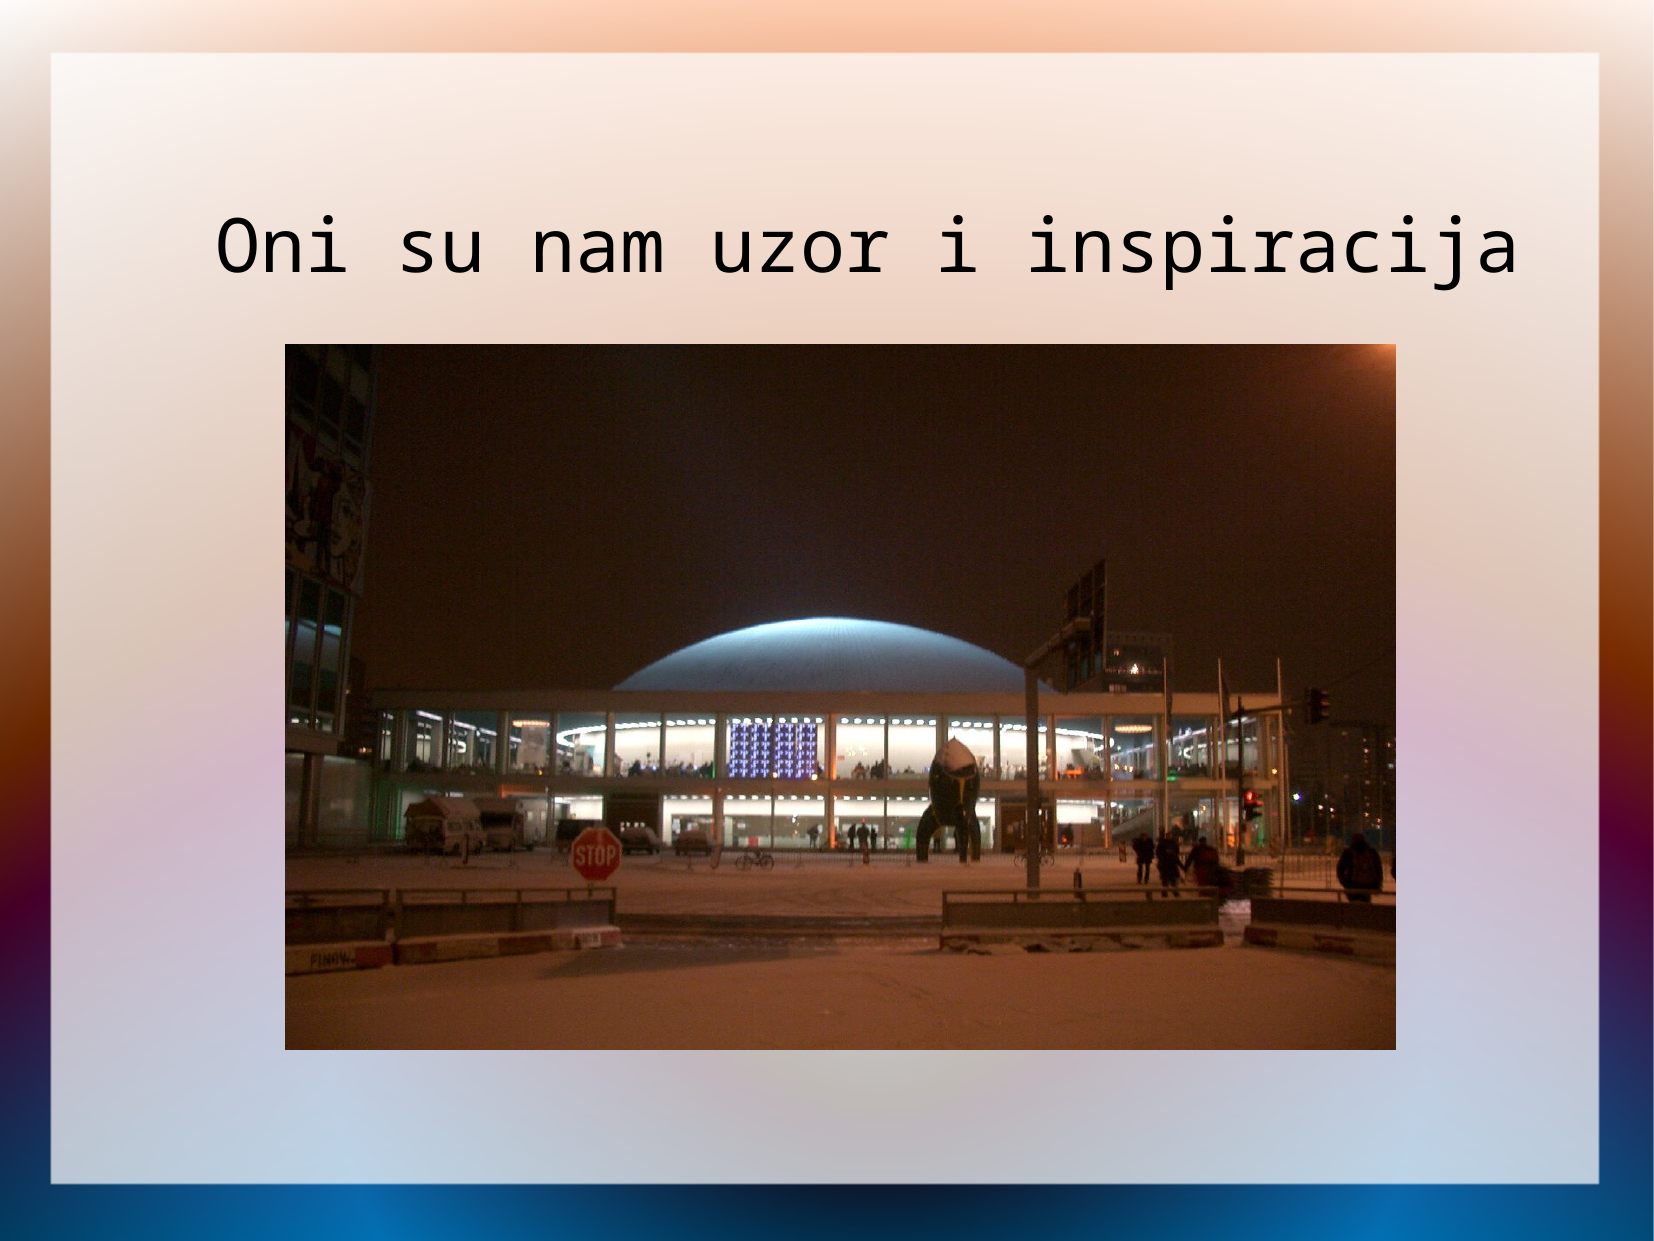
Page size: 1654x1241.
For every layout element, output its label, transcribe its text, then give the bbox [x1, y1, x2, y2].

picture [0, 0, 1654, 1241]
list Oni su nam uzor i inspiracija [60, 60, 1606, 1186]
